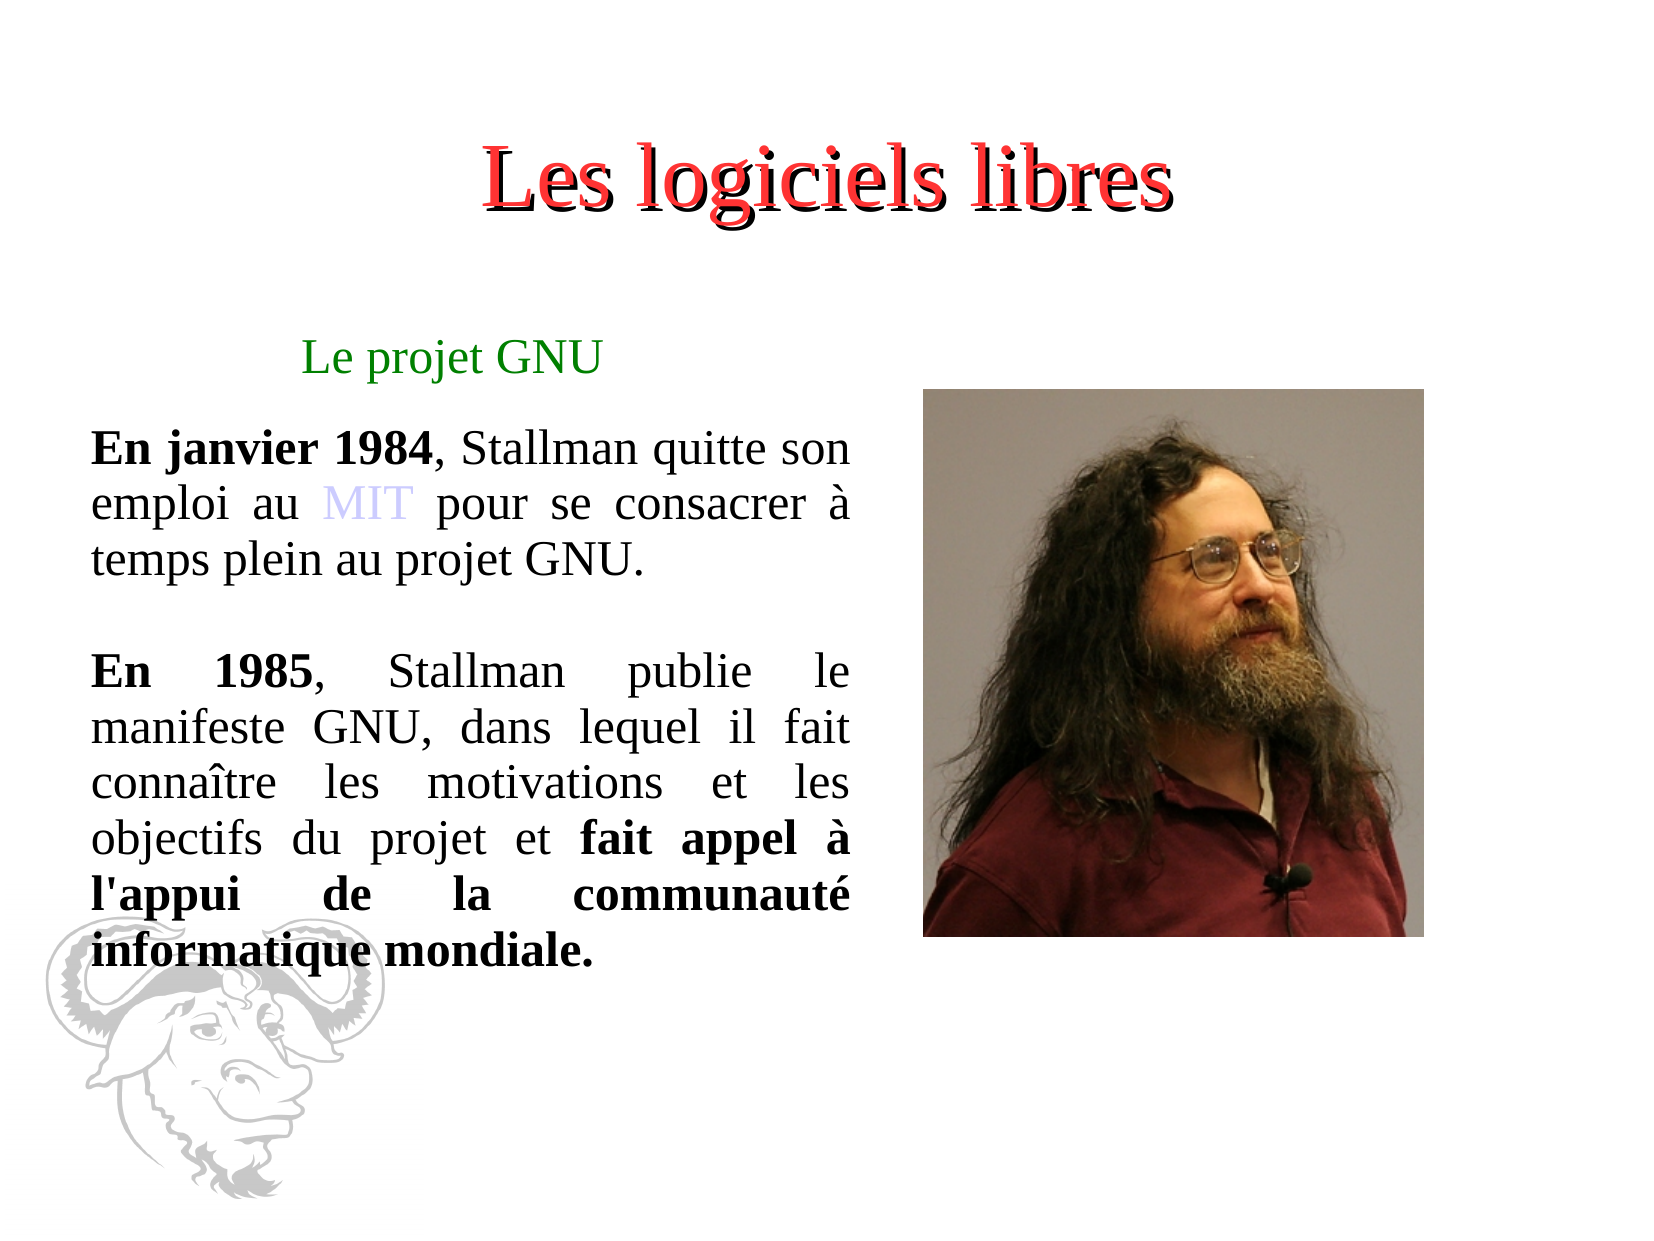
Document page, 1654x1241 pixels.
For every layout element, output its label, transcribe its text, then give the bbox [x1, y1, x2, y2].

picture [923, 389, 1424, 937]
title Les logiciels libres [121, 72, 1534, 280]
picture [5, 880, 424, 1235]
text_box Le projet GNU [116, 328, 789, 390]
text_box En janvier 1984, Stallman quitte son emploi au MIT pour se consacrer à temps plein au projet GNU. En 1985, Stallman publie le manifeste GNU, dans lequel il fait connaître les motivations et les objectifs du projet et fait appel à l'appui de la communauté informatique mondiale. [90, 419, 852, 1143]
